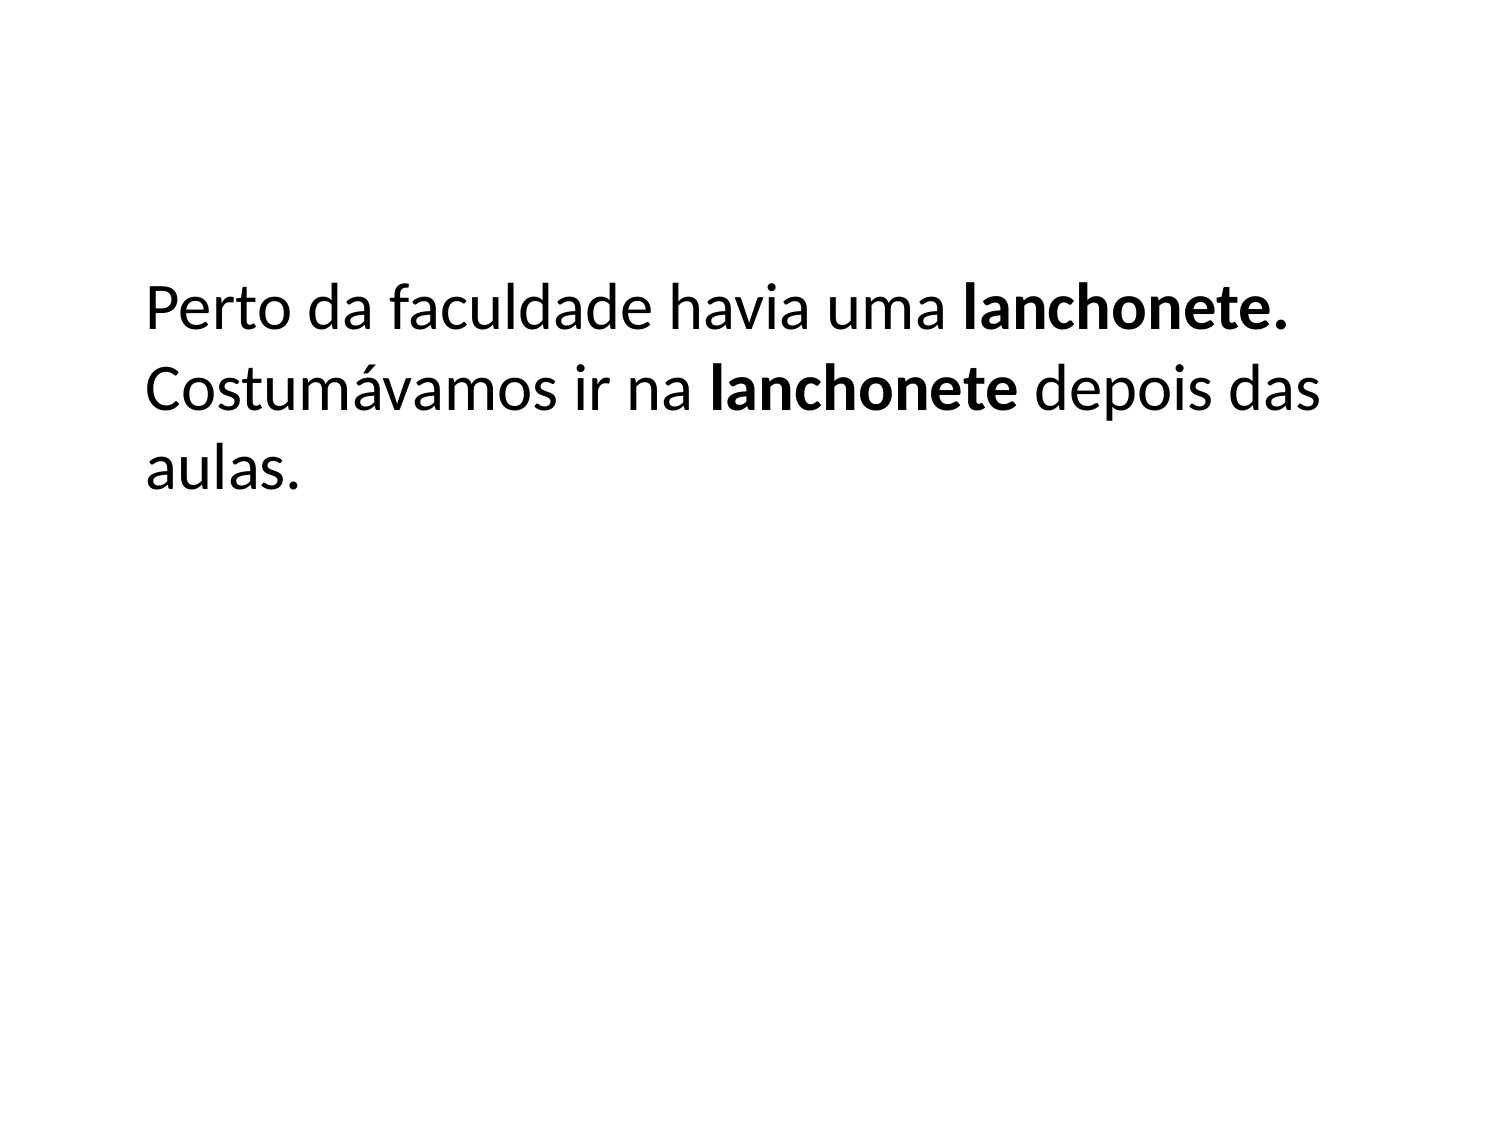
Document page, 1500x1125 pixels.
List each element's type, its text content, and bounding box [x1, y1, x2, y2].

list Perto da faculdade havia uma lanchonete. Costumávamos ir na lanchonete depois das aulas. [75, 263, 1425, 916]
